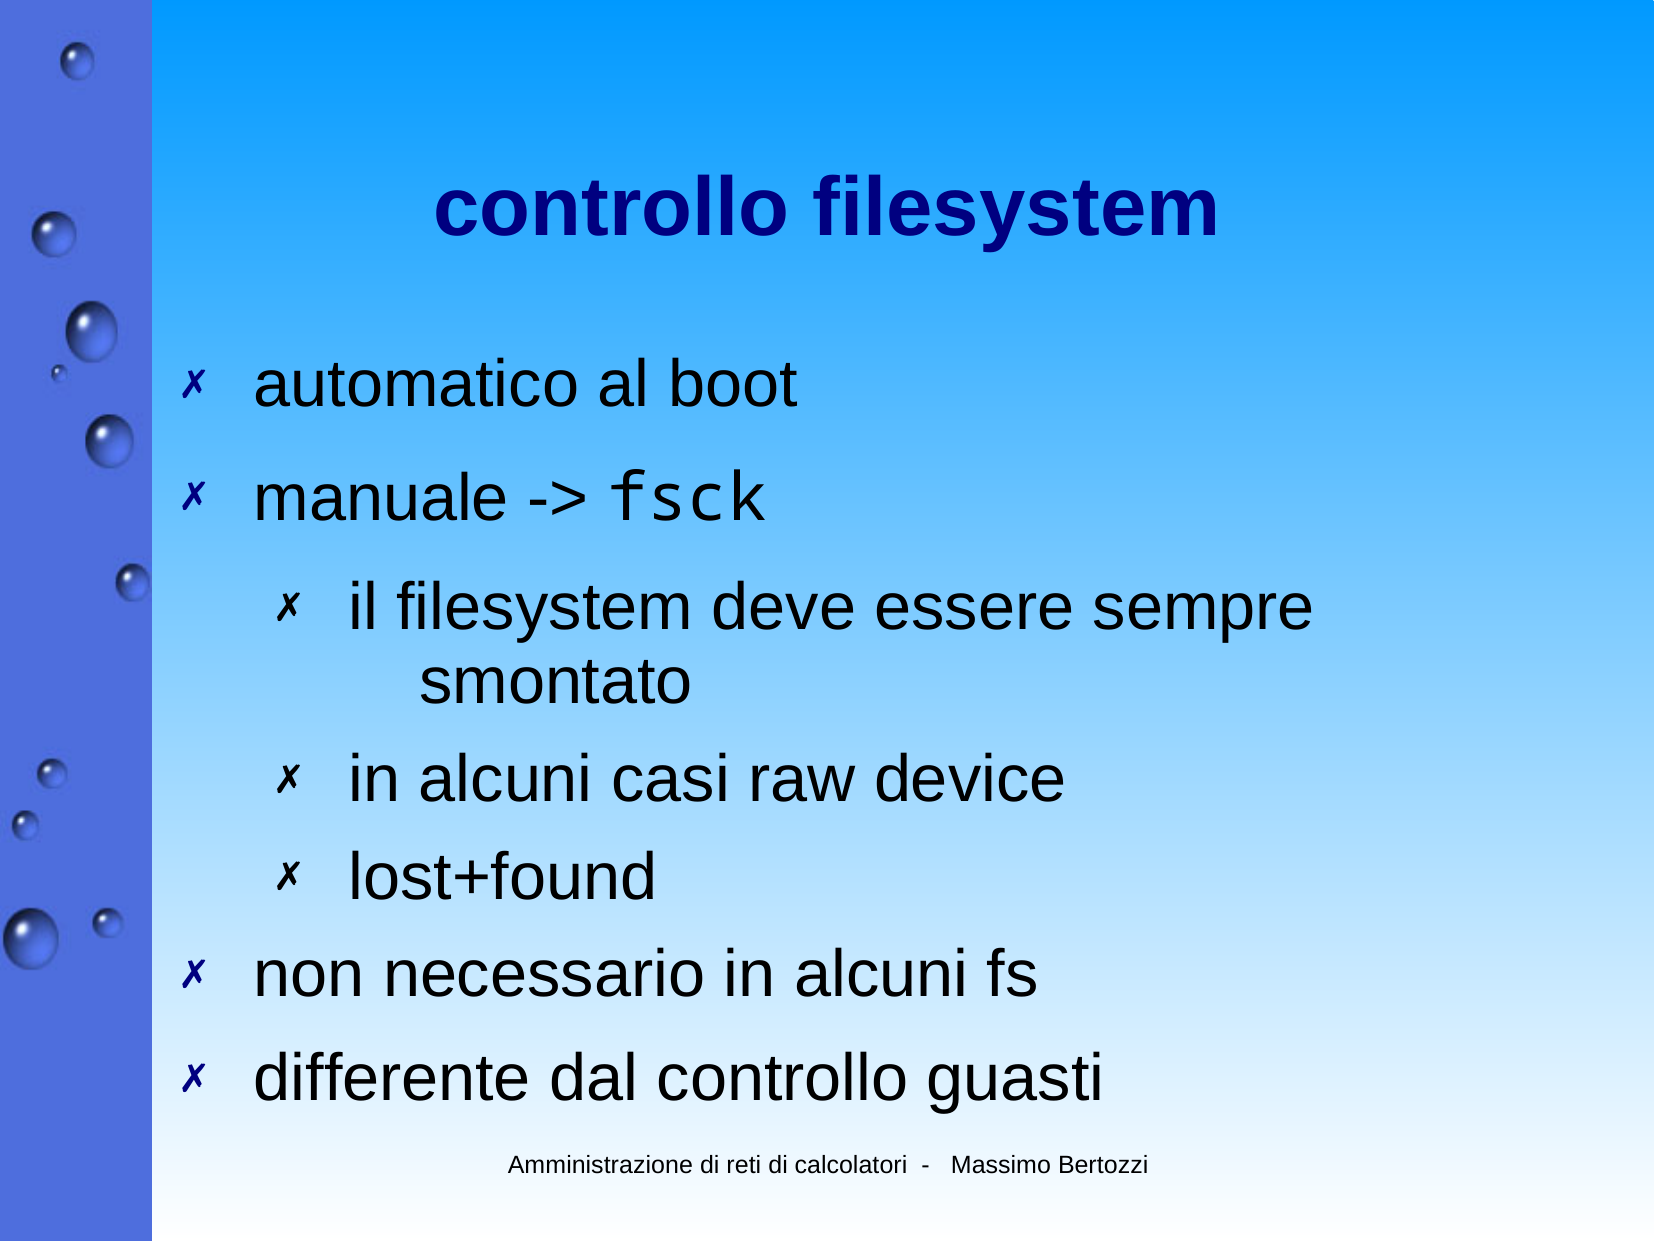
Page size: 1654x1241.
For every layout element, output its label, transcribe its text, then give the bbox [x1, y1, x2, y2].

title controllo filesystem [121, 102, 1534, 311]
list automatico al boot manuale -> fsck il filesystem deve essere sempre smontato in alcuni casi raw device lost+found non necessario in alcuni fs differente dal controllo guasti [159, 346, 1572, 1128]
picture [0, 0, 152, 1241]
